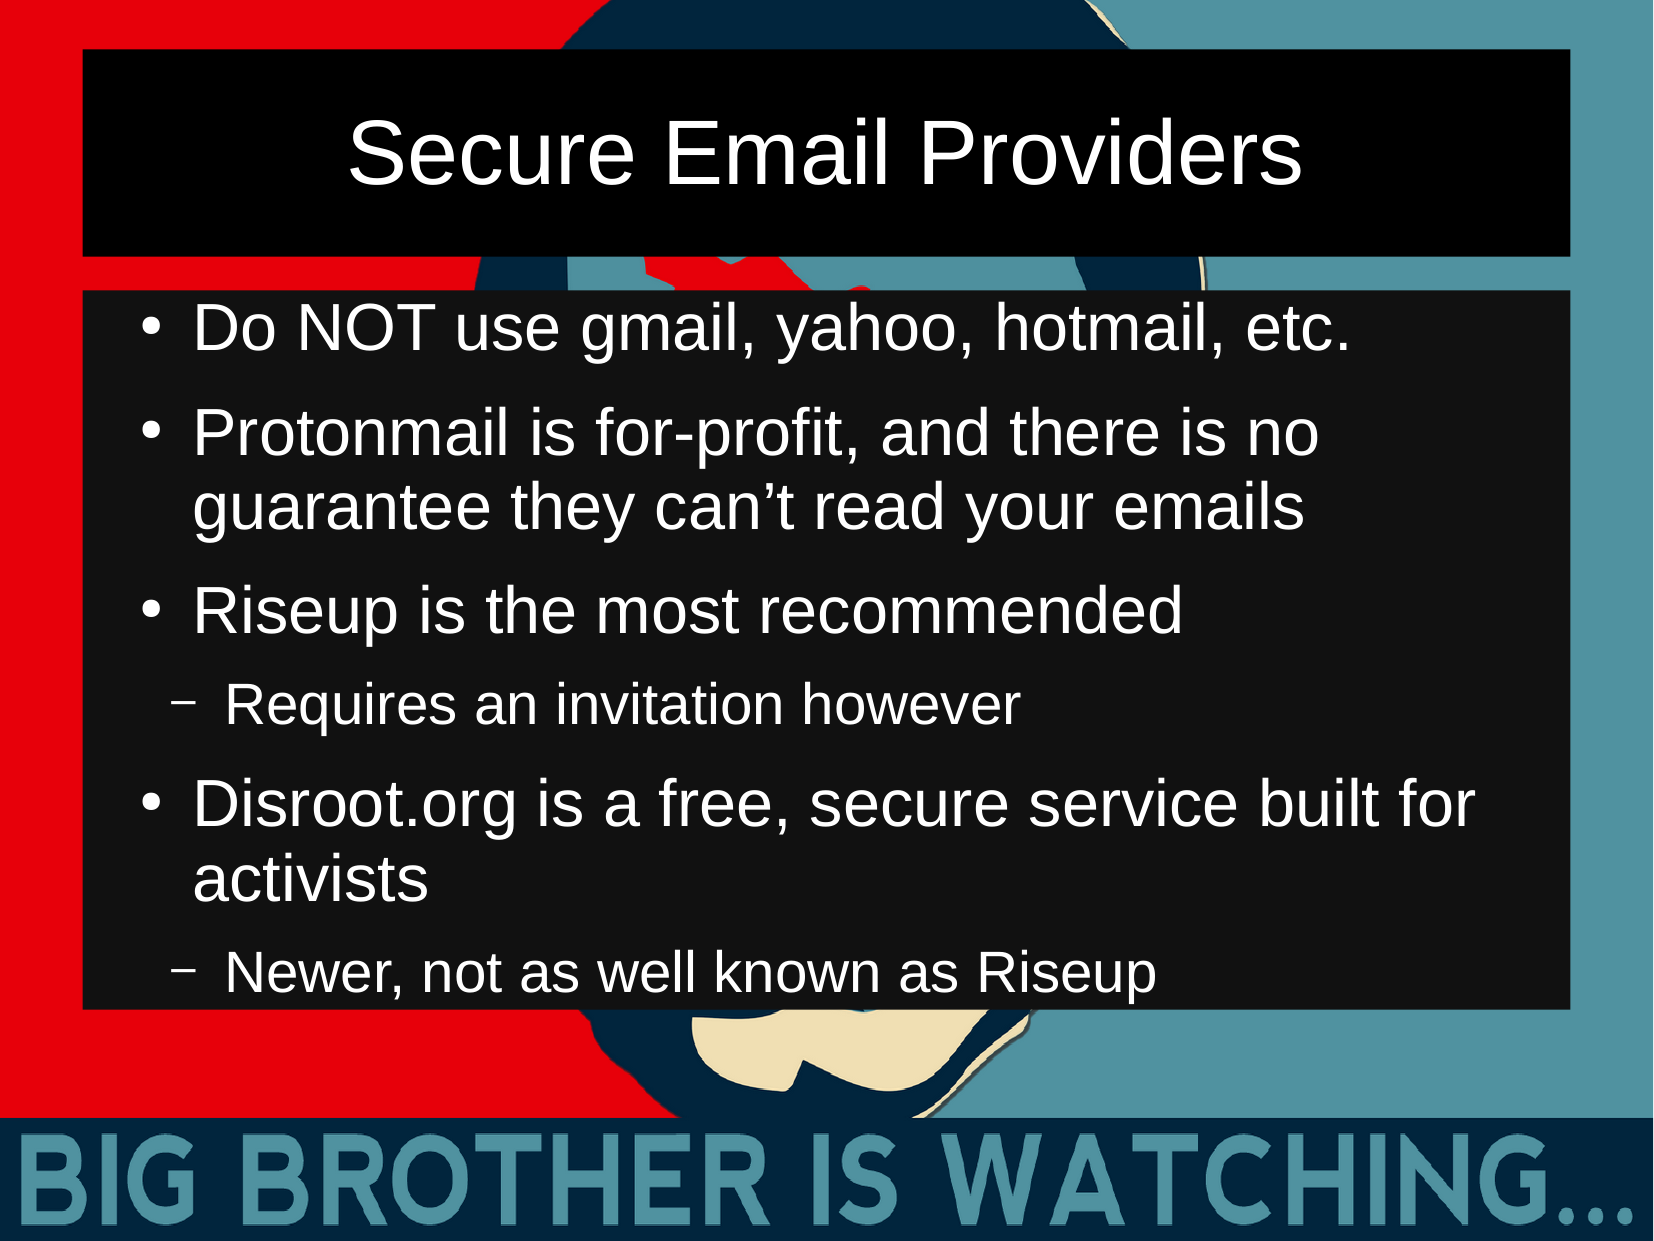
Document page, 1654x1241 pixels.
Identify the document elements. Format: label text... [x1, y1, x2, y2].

list Do NOT use gmail, yahoo, hotmail, etc. Protonmail is for-profit, and there is no guarantee they can’t read your emails Riseup is the most recommended Requires an invitation however Disroot.org is a free, secure service built for activists Newer, not as well known as Riseup [82, 290, 1571, 1010]
title Secure Email Providers [82, 49, 1571, 257]
picture [0, 0, 1654, 1241]
